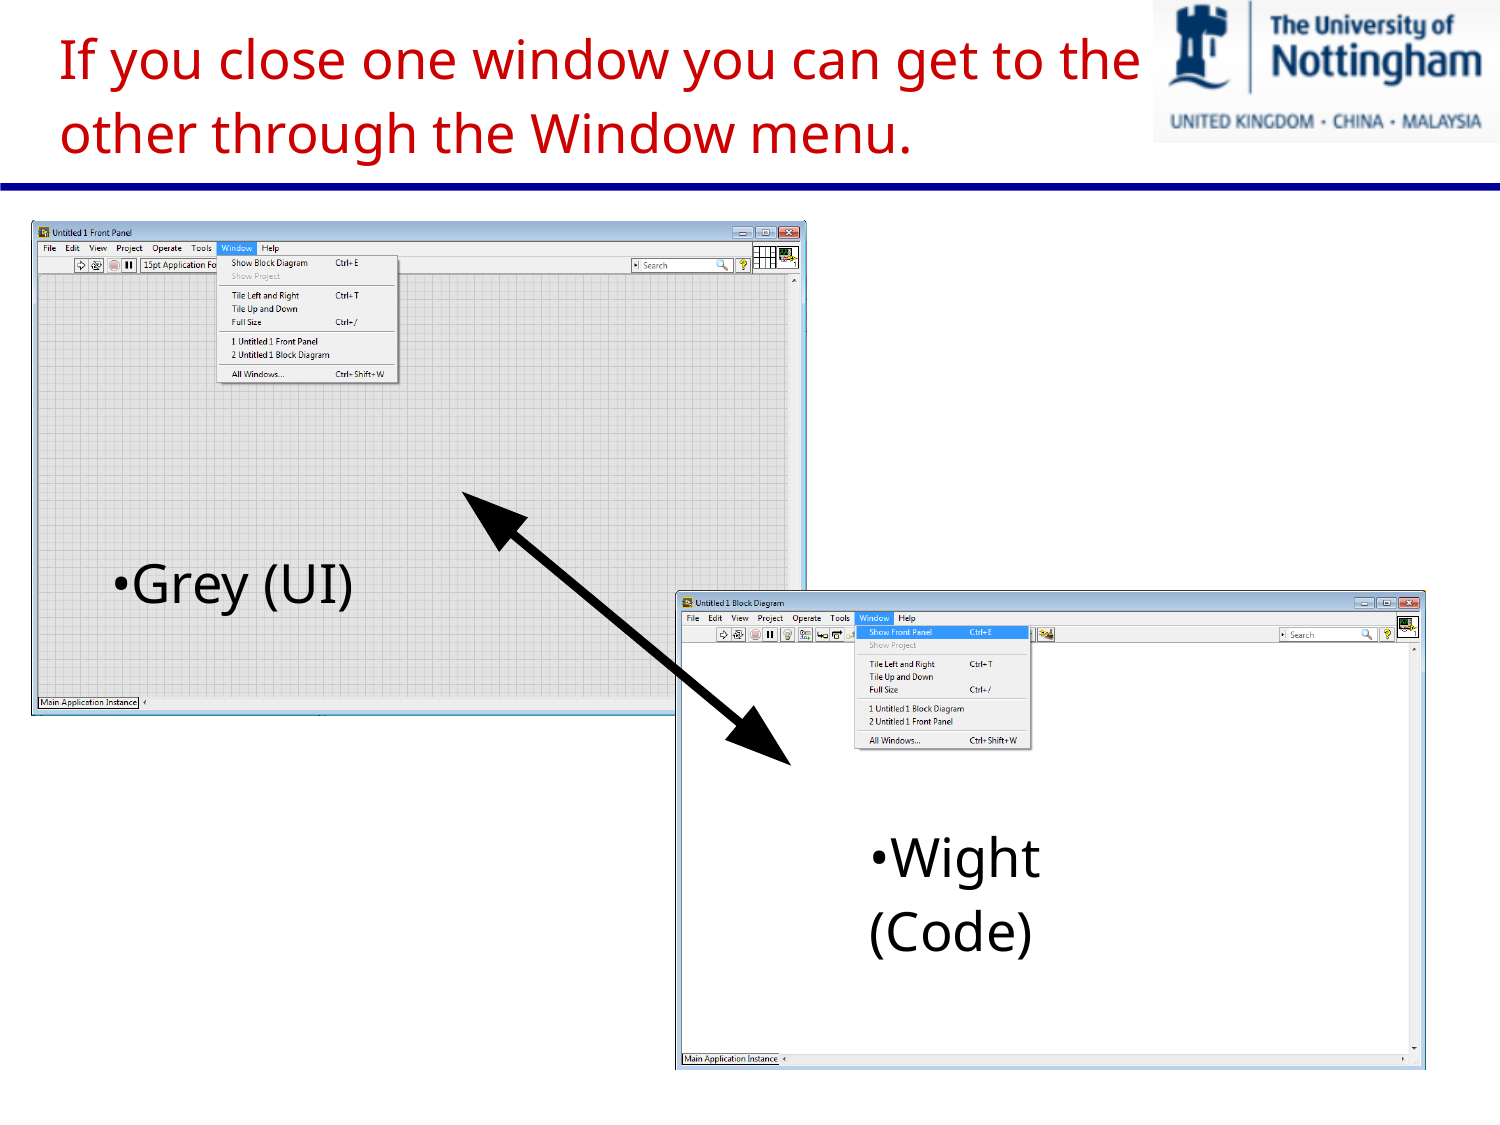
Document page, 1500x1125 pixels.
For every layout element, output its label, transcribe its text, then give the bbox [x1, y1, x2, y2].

title If you close one window you can get to the other through the Window menu. [59, 32, 1195, 159]
text_box Grey (UI) [111, 549, 446, 615]
picture [1153, 0, 1500, 143]
text_box Wight (Code) [869, 830, 1205, 957]
picture [31, 220, 1426, 1070]
